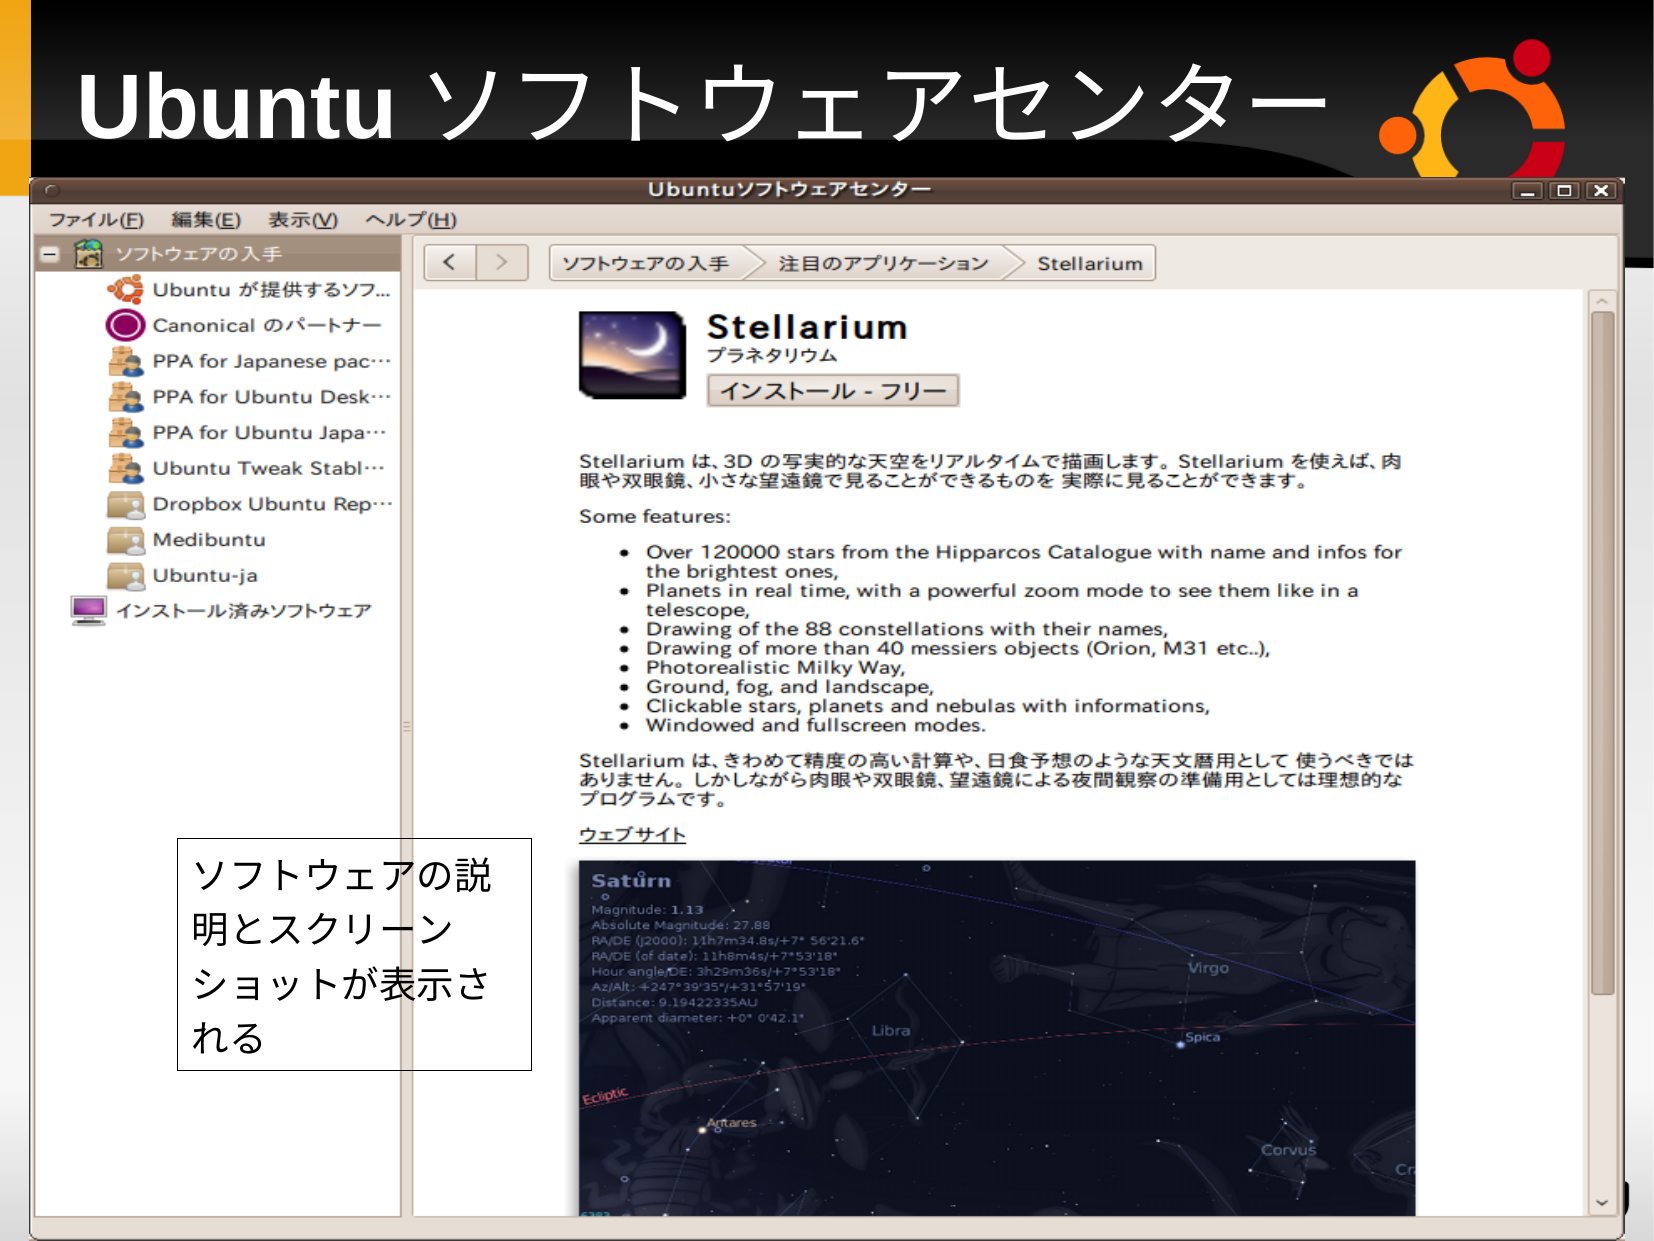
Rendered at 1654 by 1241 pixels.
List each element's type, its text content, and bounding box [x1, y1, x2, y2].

picture [0, 0, 1654, 1241]
text_box ソフトウェアの説明とスクリーンショットが表示される [177, 838, 532, 975]
title Ubuntuソフトウェアセンター [76, 7, 1566, 200]
